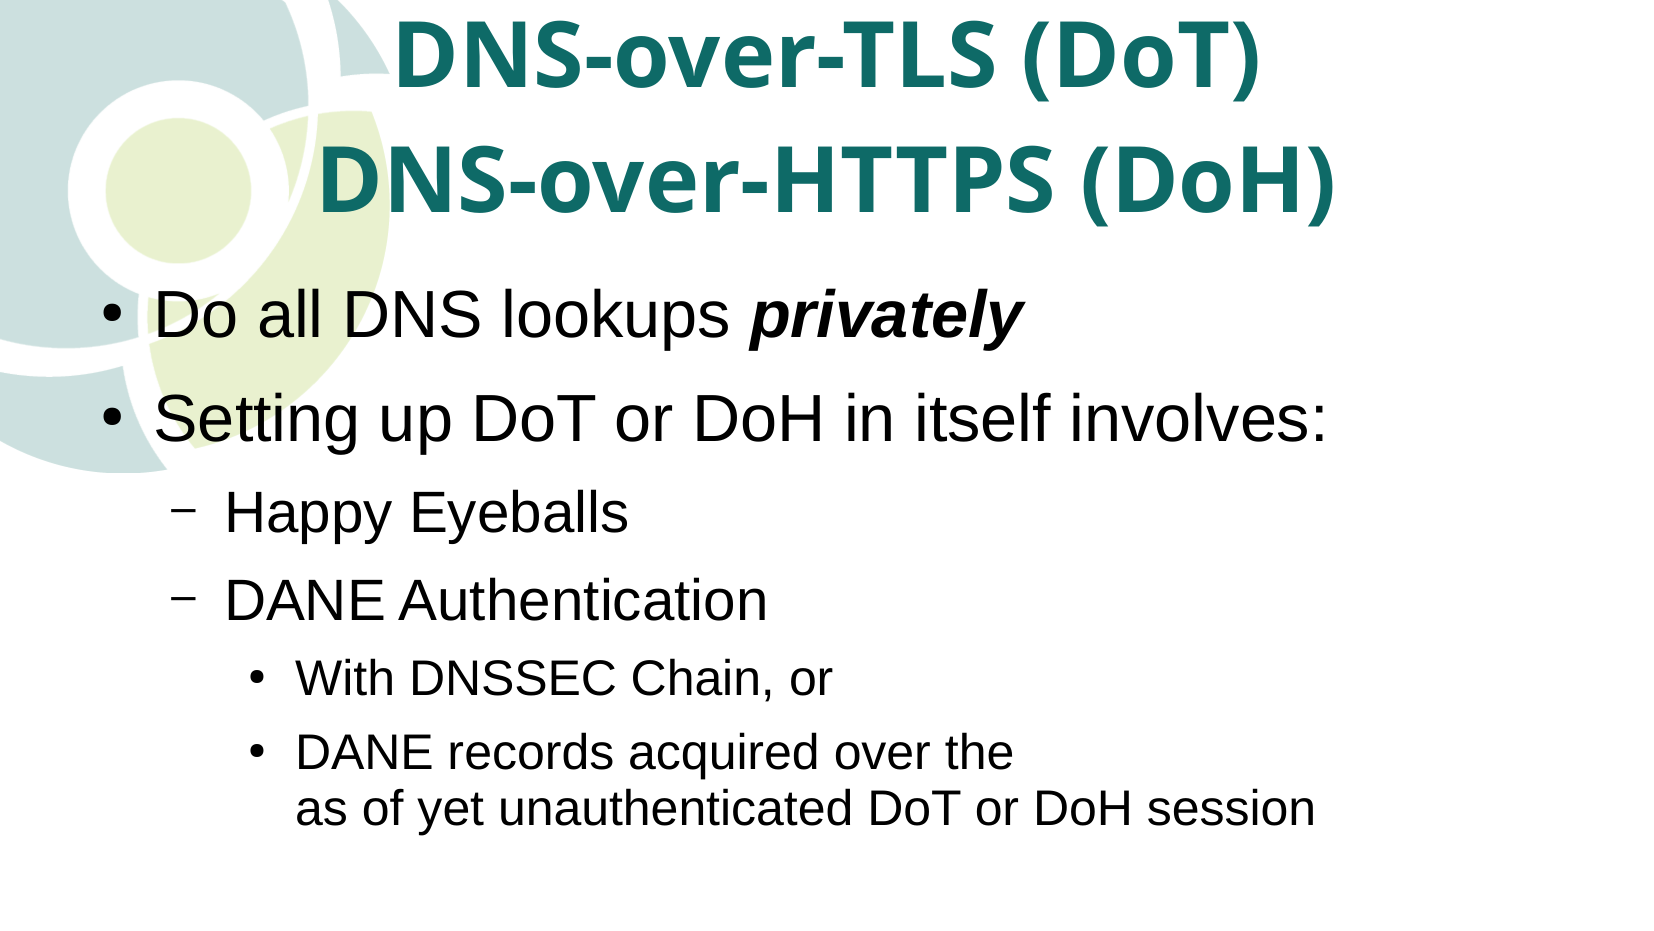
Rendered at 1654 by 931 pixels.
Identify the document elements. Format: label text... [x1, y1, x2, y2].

list Do all DNS lookups privately Setting up DoT or DoH in itself involves: Happy Eyeballs DANE Authentication With DNSSEC Chain, or DANE records acquired over the as of yet unauthenticated DoT or DoH session [82, 276, 1571, 910]
title DNS-over-TLS (DoT) DNS-over-HTTPS (DoH) [82, 8, 1571, 221]
